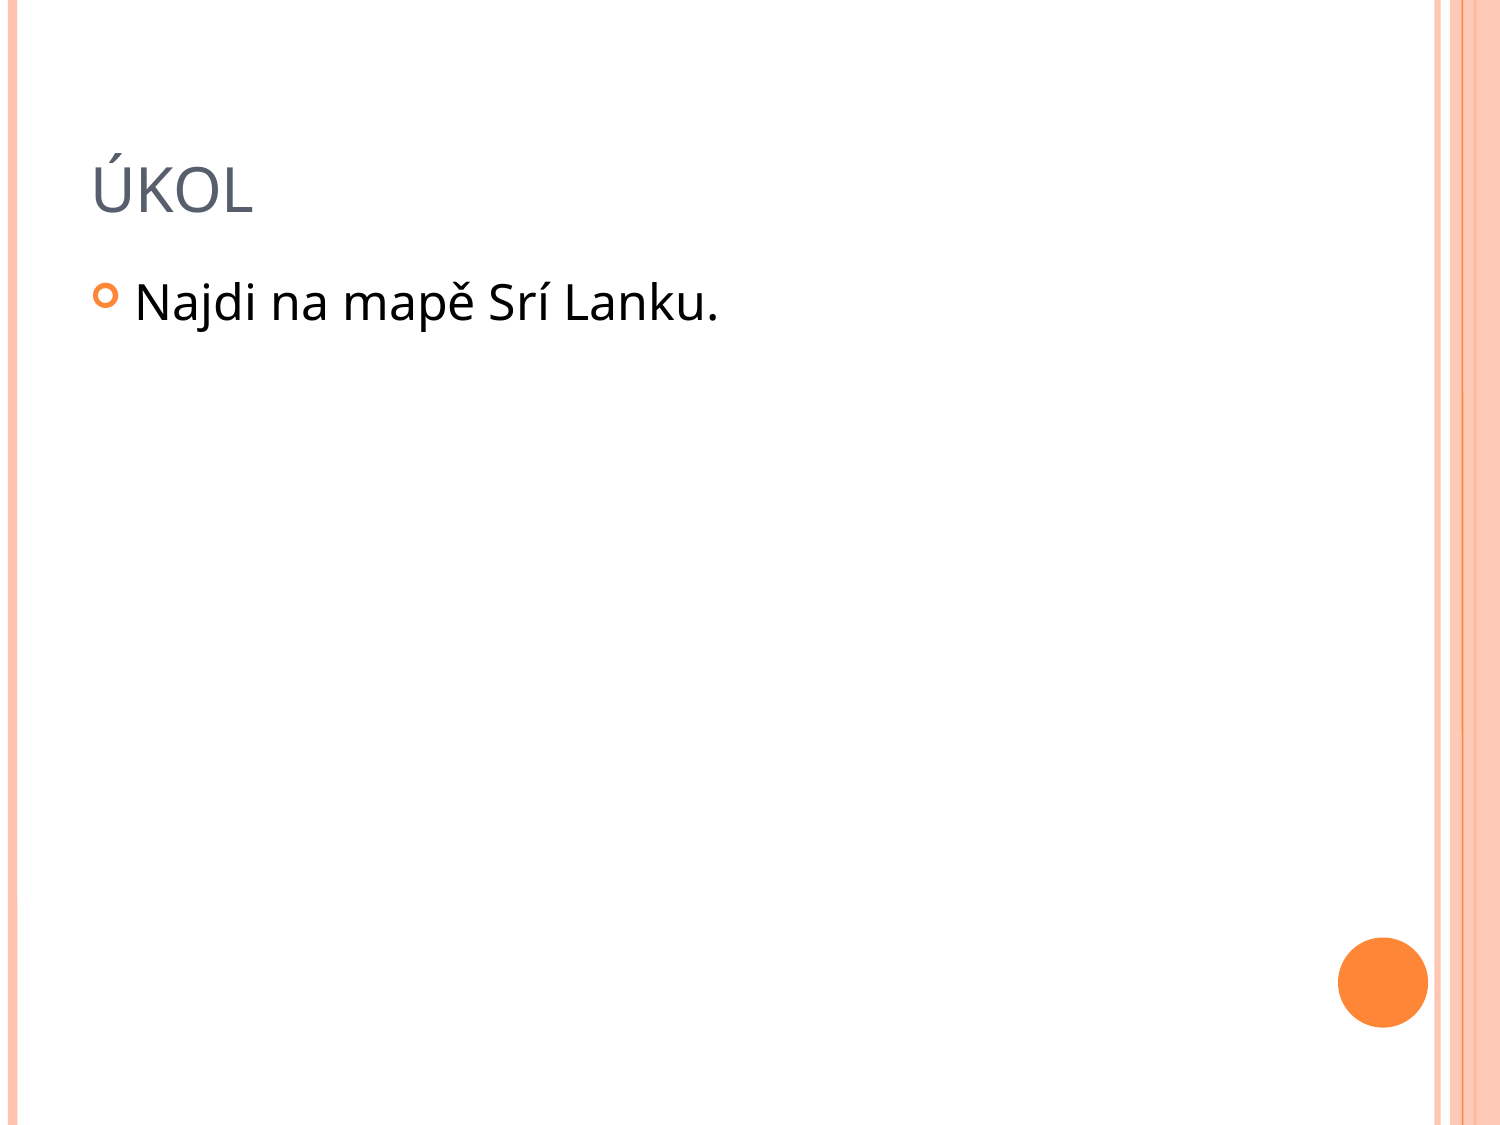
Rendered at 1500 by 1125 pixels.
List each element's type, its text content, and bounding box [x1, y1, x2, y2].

list Najdi na mapě Srí Lanku. [75, 262, 1300, 1062]
title Úkol [75, 45, 1300, 233]
